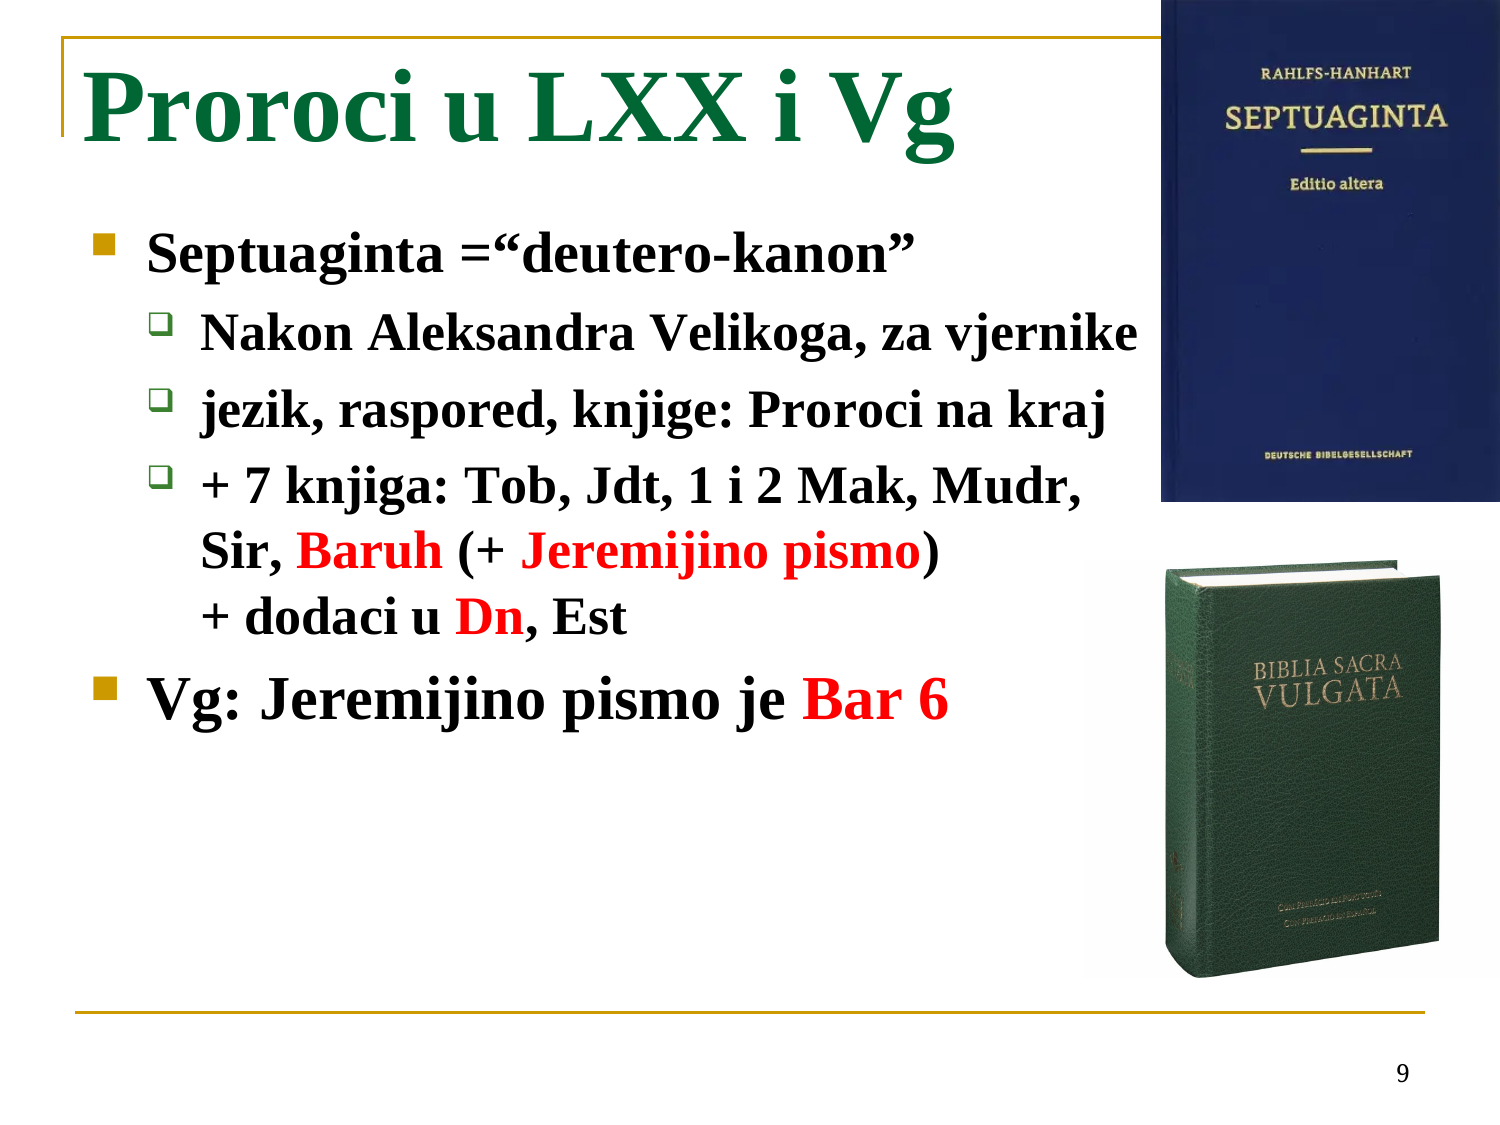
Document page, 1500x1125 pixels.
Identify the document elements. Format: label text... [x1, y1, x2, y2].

title Proroci u LXX i Vg [67, 29, 1161, 217]
list Septuaginta =“deutero-kanon” Nakon Aleksandra Velikoga, za vjernike jezik, raspored, knjige: Proroci na kraj + 7 knjiga: Tob, Jdt, 1 i 2 Mak, Mudr, Sir, Baruh (+ Jeremijino pismo) + dodaci u Dn, Est Vg: Jeremijino pismo je Bar 6 [75, 206, 1161, 1009]
picture [1083, 560, 1500, 978]
picture [1161, 0, 1500, 502]
text_box <number> [1074, 1024, 1426, 1100]
